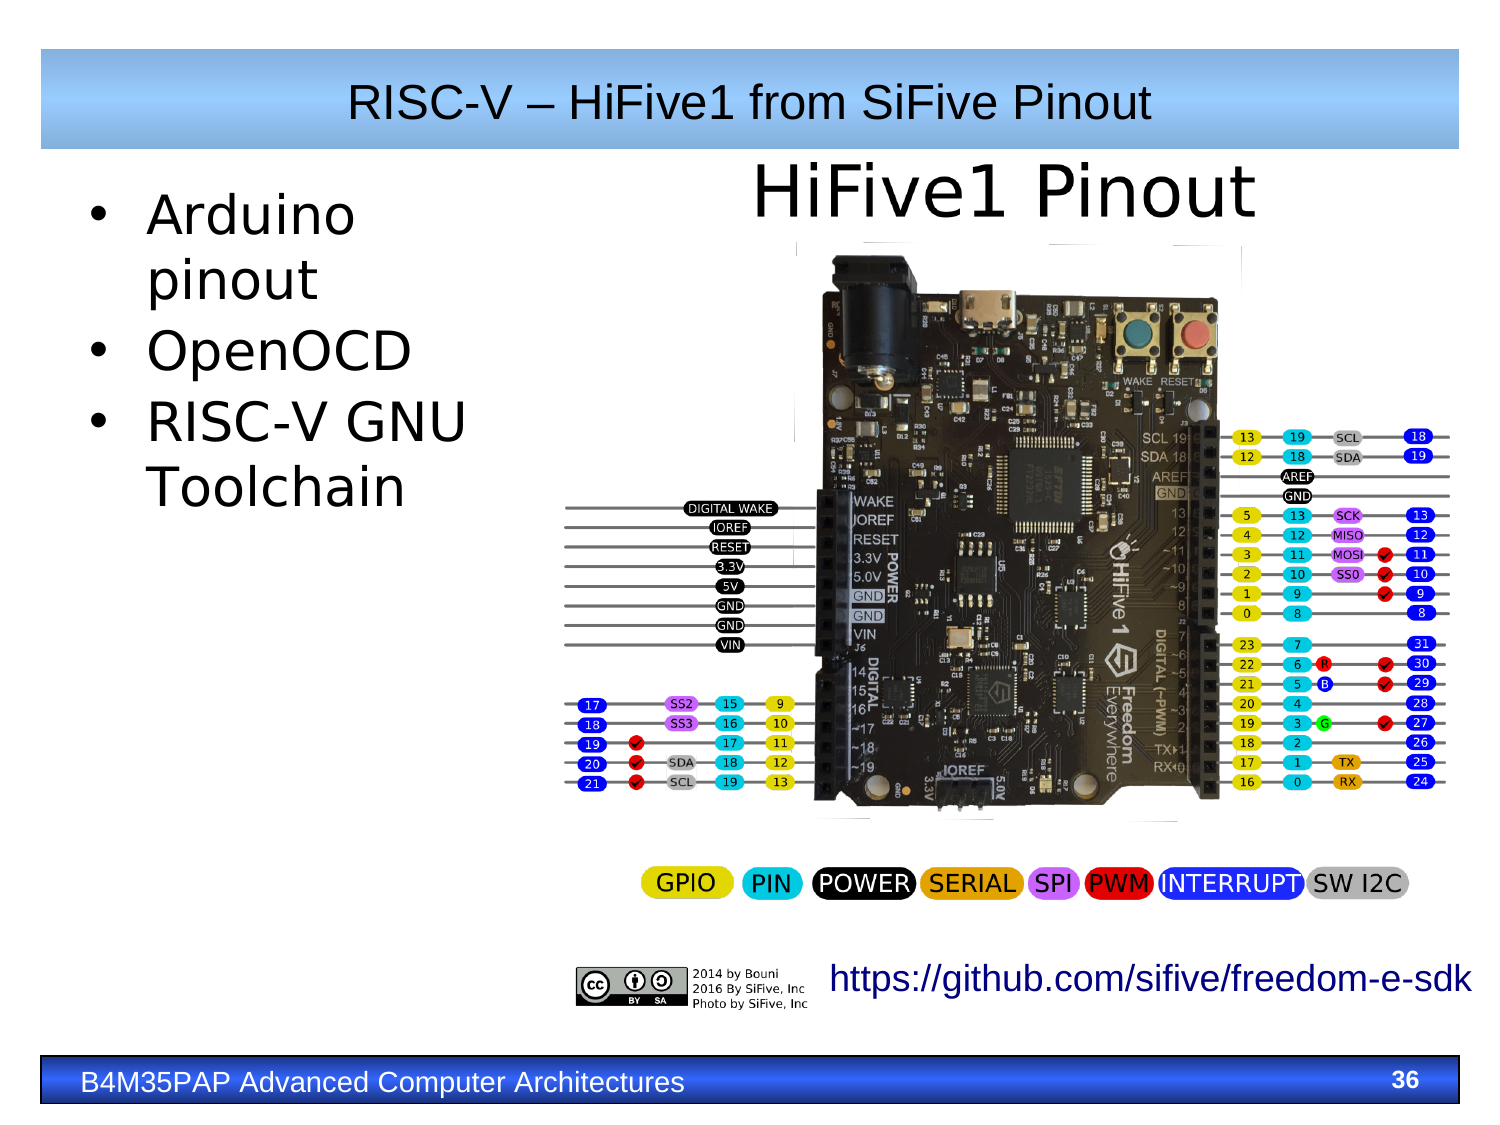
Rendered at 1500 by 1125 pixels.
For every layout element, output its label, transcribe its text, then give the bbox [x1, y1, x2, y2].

title RISC-V – HiFive1 from SiFive Pinout [41, 49, 1459, 149]
picture [564, 162, 1450, 1010]
list Arduino pinout OpenOCD RISC-V GNU Toolchain [75, 172, 550, 950]
text_box https://github.com/sifive/freedom-e-sdk [814, 949, 1488, 1007]
